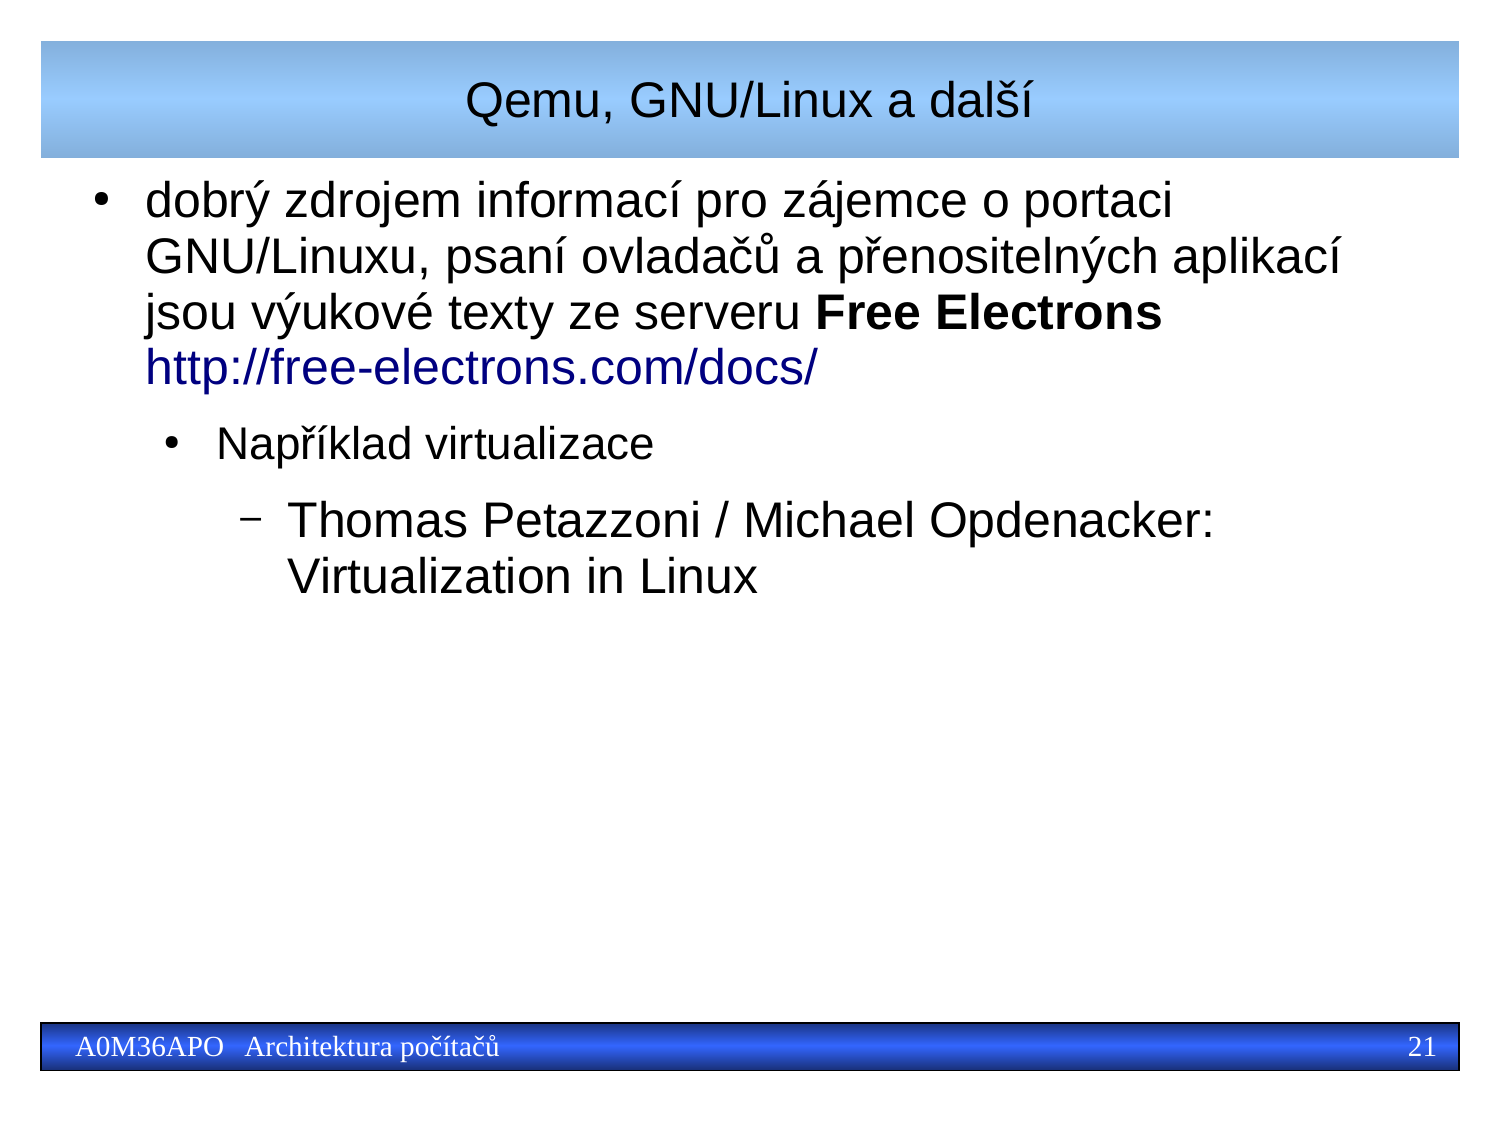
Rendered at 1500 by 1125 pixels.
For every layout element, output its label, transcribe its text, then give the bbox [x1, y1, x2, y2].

list dobrý zdrojem informací pro zájemce o portaci GNU/Linuxu, psaní ovladačů a přenositelných aplikací jsou výukové texty ze serveru Free Electrons http://free-electrons.com/docs/ Například virtualizace Thomas Petazzoni / Michael Opdenacker: Virtualization in Linux [75, 172, 1426, 1000]
title Qemu, GNU/Linux a další [41, 41, 1459, 158]
